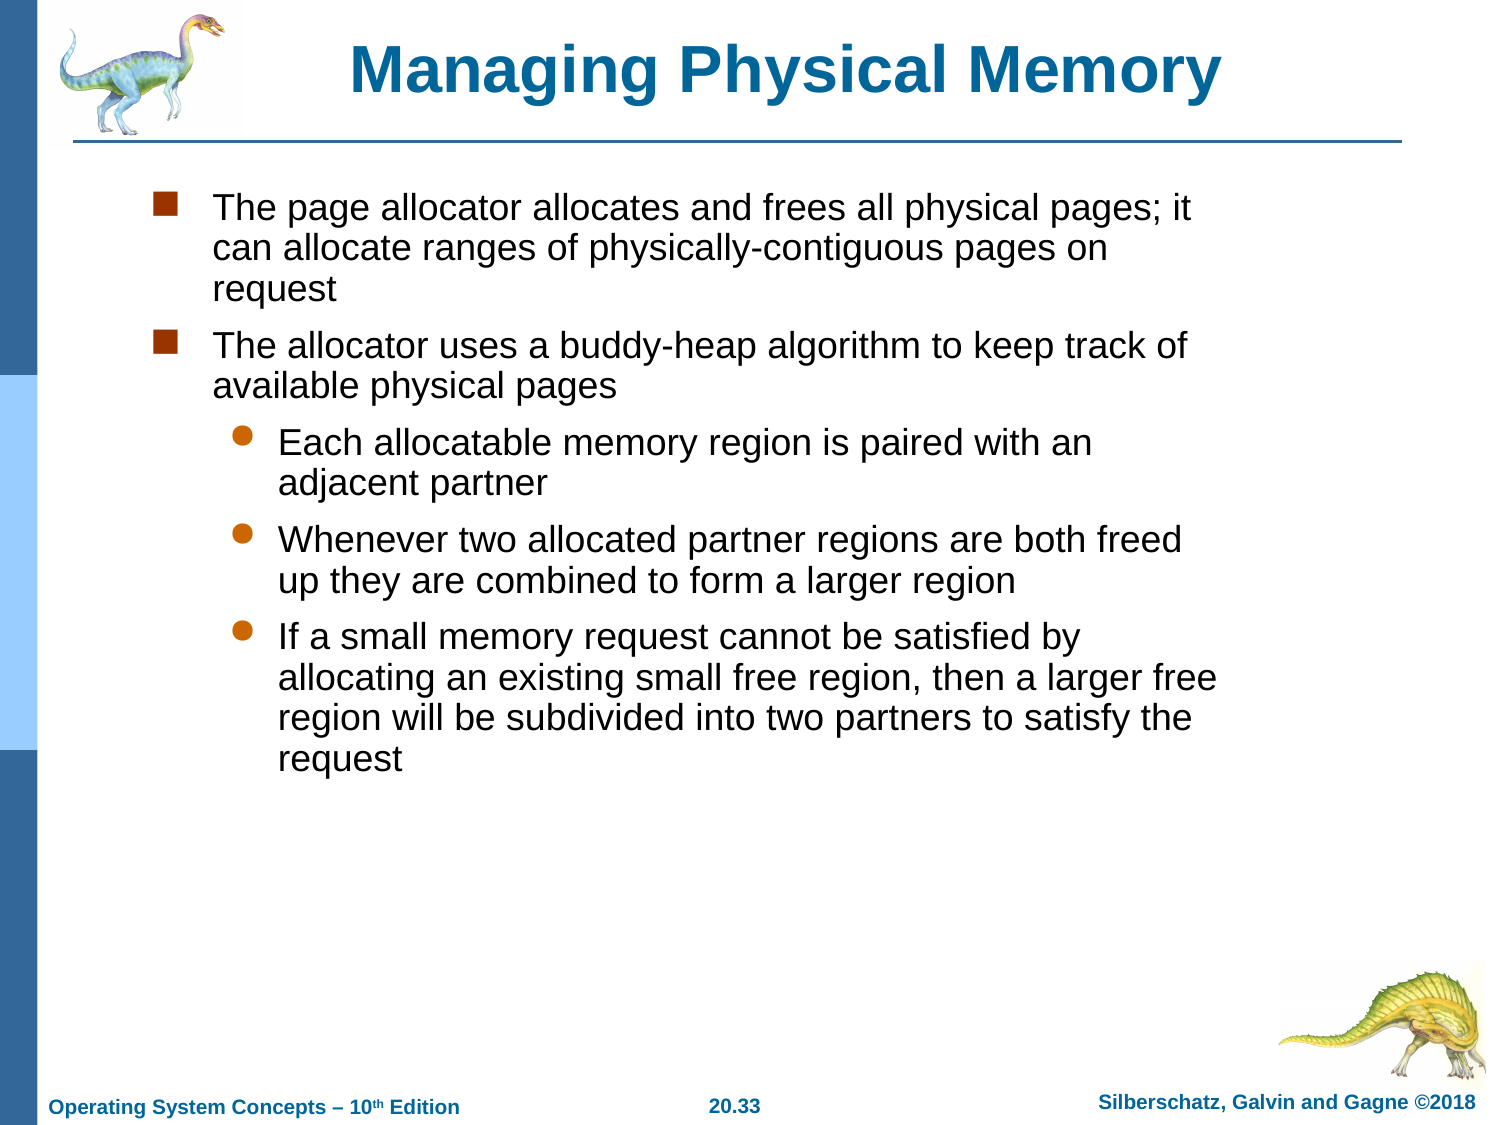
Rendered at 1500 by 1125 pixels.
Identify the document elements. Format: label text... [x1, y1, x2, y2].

picture [46, 0, 243, 149]
picture [1415, 1094, 1423, 1099]
title Managing Physical Memory [143, 19, 1430, 114]
picture [1275, 959, 1486, 1090]
list The page allocator allocates and frees all physical pages; it can allocate ranges of physically-contiguous pages on request The allocator uses a buddy-heap algorithm to keep track of available physical pages Each allocatable memory region is paired with an adjacent partner Whenever two allocated partner regions are both freed up they are combined to form a larger region If a small memory request cannot be satisfied by allocating an existing small free region, then a larger free region will be subdivided into two partners to satisfy the request [141, 180, 1243, 1063]
